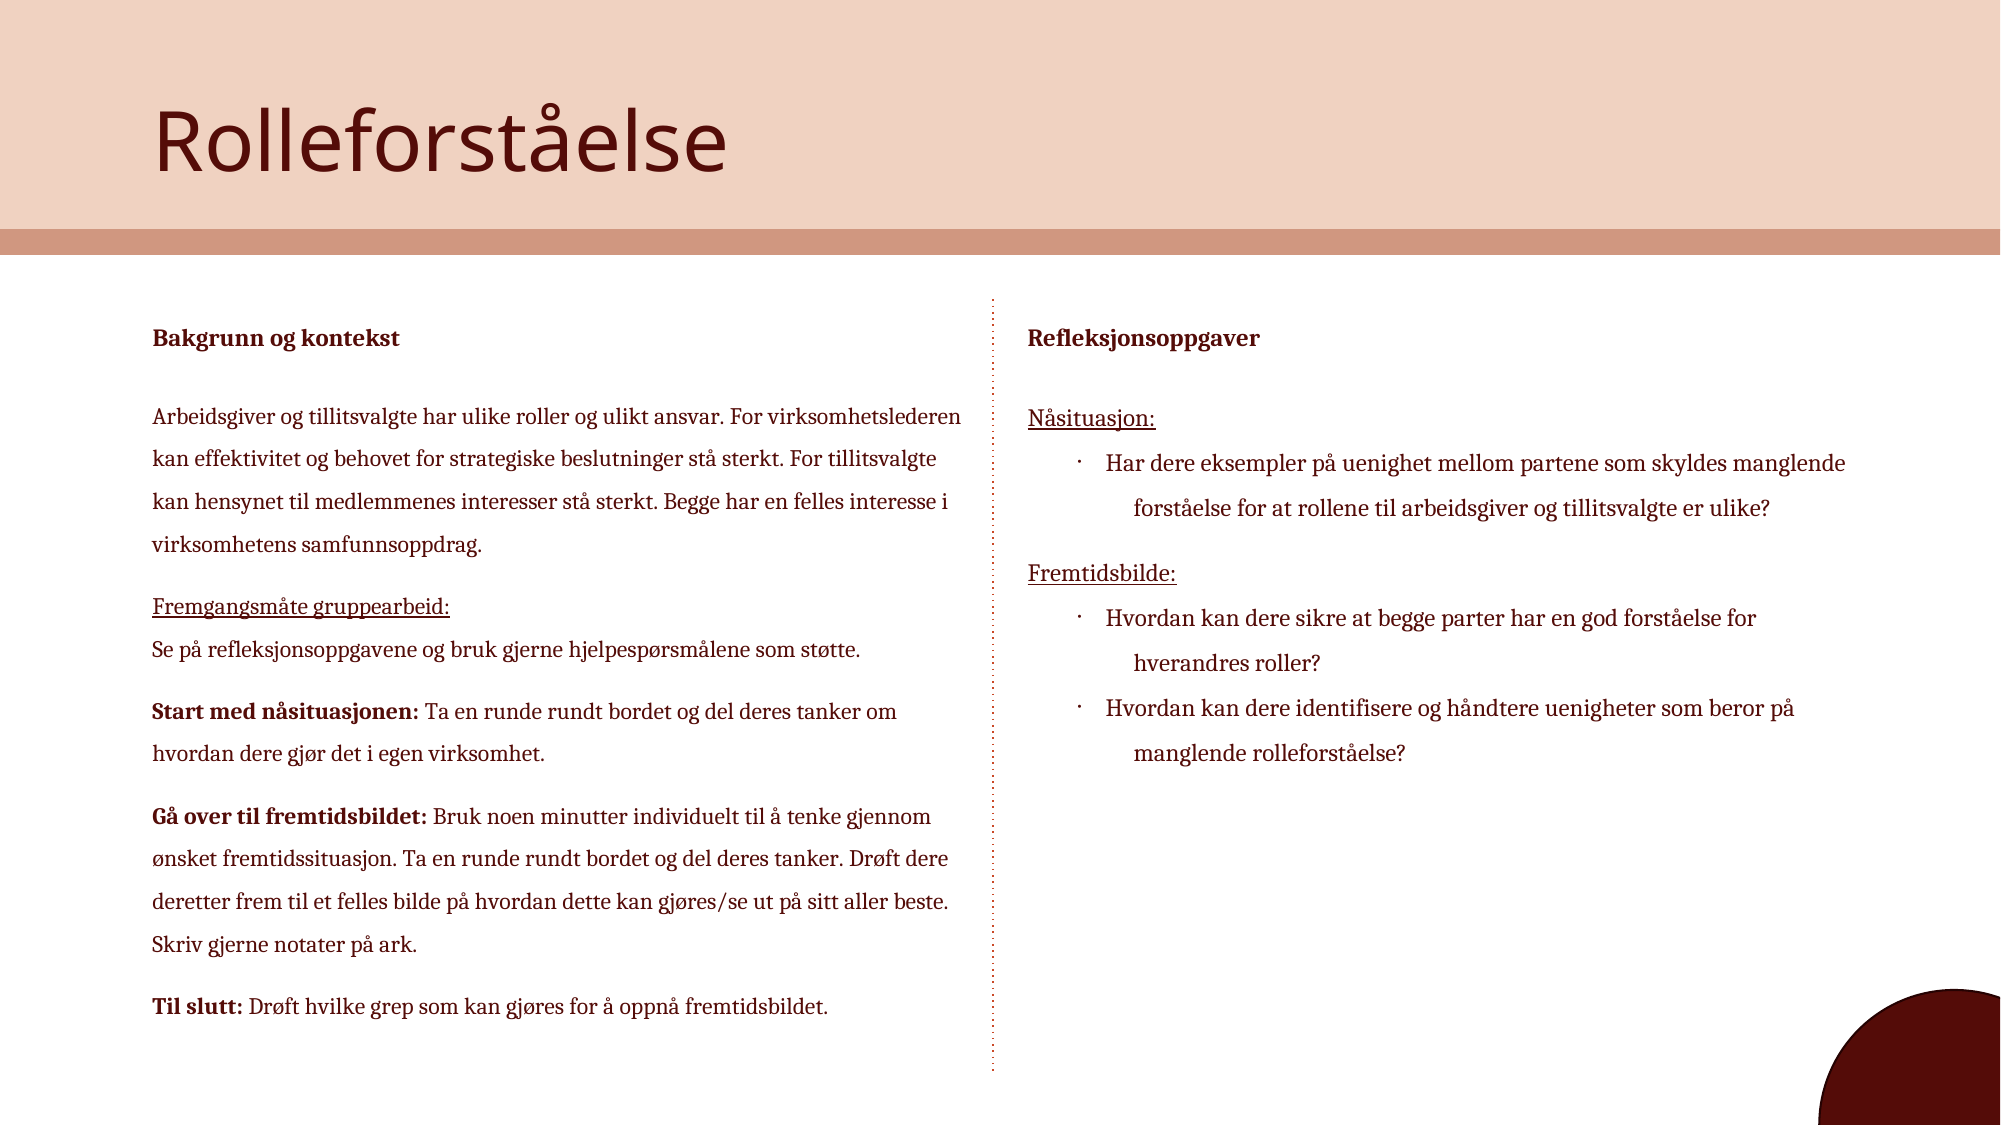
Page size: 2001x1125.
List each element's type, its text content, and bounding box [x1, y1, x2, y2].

list Arbeidsgiver og tillitsvalgte har ulike roller og ulikt ansvar. For virksomhetslederen kan effektivitet og behovet for strategiske beslutninger stå sterkt. For tillitsvalgte kan hensynet til medlemmenes interesser stå sterkt. Begge har en felles interesse i virksomhetens samfunnsoppdrag. Fremgangsmåte gruppearbeid: Se på refleksjonsoppgavene og bruk gjerne hjelpespørsmålene som støtte. Start med nåsituasjonen: Ta en runde rundt bordet og del deres tanker om hvordan dere gjør det i egen virksomhet. Gå over til fremtidsbildet: Bruk noen minutter individuelt til å tenke gjennom ønsket fremtidssituasjon. Ta en runde rundt bordet og del deres tanker. Drøft dere deretter frem til et felles bilde på hvordan dette kan gjøres/se ut på sitt aller beste. Skriv gjerne notater på ark. Til slutt: Drøft hvilke grep som kan gjøres for å oppnå fremtidsbildet. [137, 378, 988, 1033]
list Bakgrunn og kontekst [137, 299, 988, 360]
text_box 18 [1785, 1042, 1970, 1103]
title Rolleforståelse [137, 59, 1863, 230]
list Refleksjonsoppgaver [1012, 299, 1863, 360]
list Nåsituasjon: Har dere eksempler på uenighet mellom partene som skyldes manglende forståelse for at rollene til arbeidsgiver og tillitsvalgte er ulike? Fremtidsbilde: Hvordan kan dere sikre at begge parter har en god forståelse for hverandres roller? Hvordan kan dere identifisere og håndtere uenigheter som beror på manglende rolleforståelse? [1012, 378, 1863, 1033]
